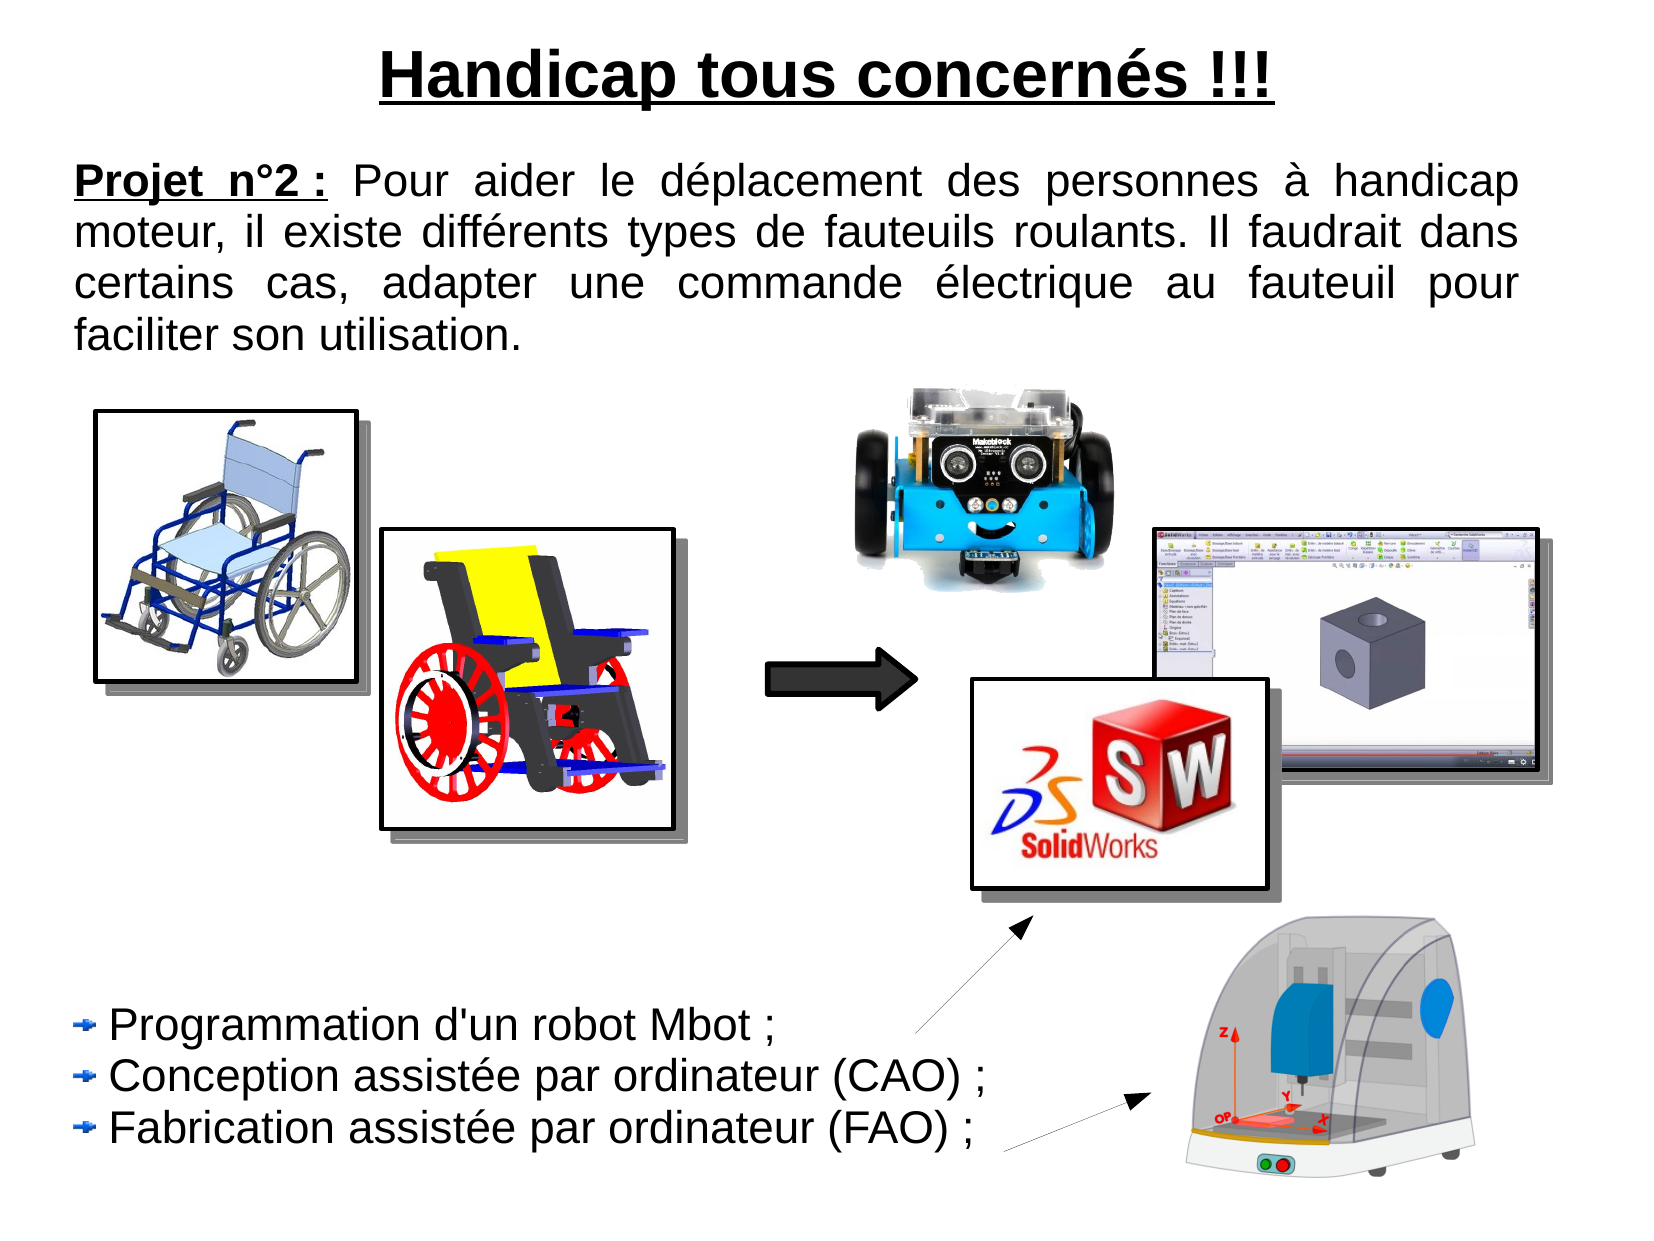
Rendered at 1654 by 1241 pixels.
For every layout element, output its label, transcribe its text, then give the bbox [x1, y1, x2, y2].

picture [1184, 915, 1477, 1179]
picture [974, 681, 1266, 886]
picture [826, 324, 1152, 650]
picture [383, 531, 671, 827]
text_box [767, 649, 916, 709]
text_box Projet n°2 : Pour aider le déplacement des personnes à handicap moteur, il existe différents types de fauteuils roulants. Il faudrait dans certains cas, adapter une commande électrique au fauteuil pour faciliter son utilisation. Programmation d'un robot Mbot ; Conception assistée par ordinateur (CAO) ; Fabrication assistée par ordinateur (FAO) ; [59, 147, 1536, 1203]
text_box Handicap tous concernés !!! [0, 29, 1654, 120]
